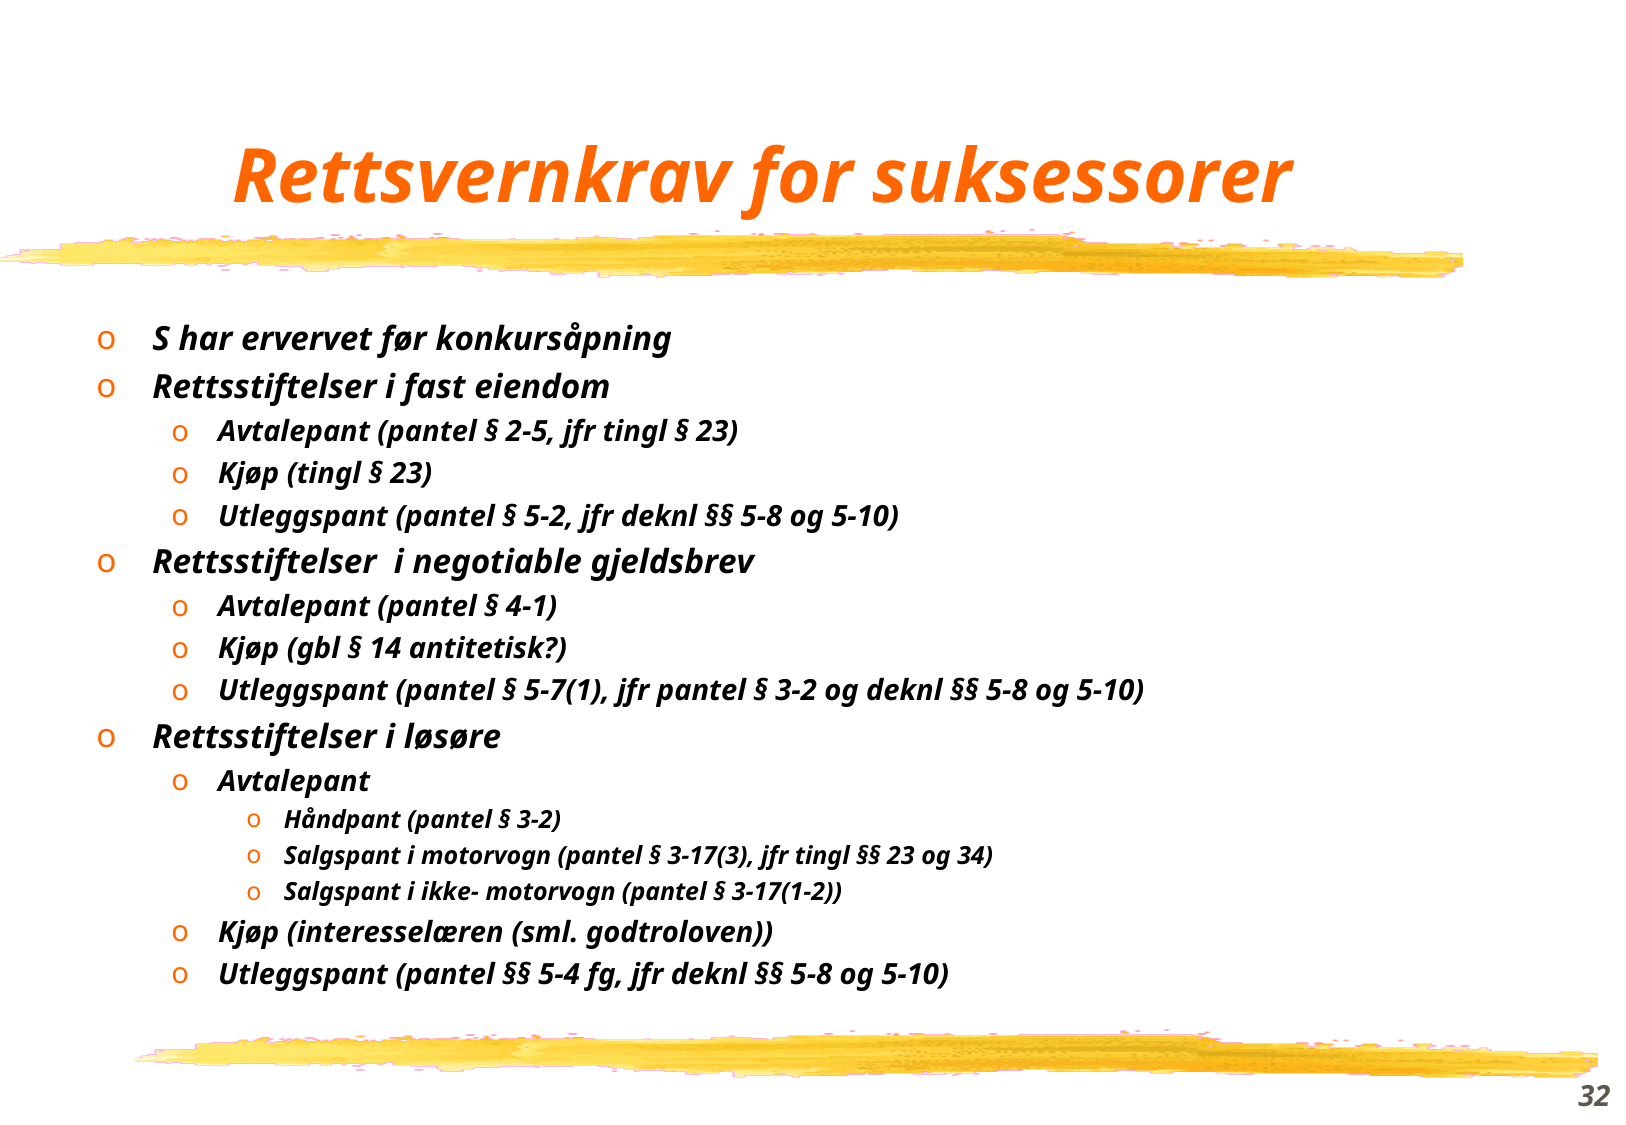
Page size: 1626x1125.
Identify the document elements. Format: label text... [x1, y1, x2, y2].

picture [0, 224, 1463, 288]
list S har ervervet før konkursåpning Rettsstiftelser i fast eiendom Avtalepant (pantel § 2-5, jfr tingl § 23) Kjøp (tingl § 23) Utleggspant (pantel § 5-2, jfr deknl §§ 5-8 og 5-10) Rettsstiftelser i negotiable gjeldsbrev Avtalepant (pantel § 4-1) Kjøp (gbl § 14 antitetisk?) Utleggspant (pantel § 5-7(1), jfr pantel § 3-2 og deknl §§ 5-8 og 5-10) Rettsstiftelser i løsøre Avtalepant Håndpant (pantel § 3-2) Salgspant i motorvogn (pantel § 3-17(3), jfr tingl §§ 23 og 34) Salgspant i ikke- motorvogn (pantel § 3-17(1-2)) Kjøp (interesselæren (sml. godtroloven)) Utleggspant (pantel §§ 5-4 fg, jfr deknl §§ 5-8 og 5-10) [81, 309, 1535, 1001]
title Rettsvernkrav for suksessorer [72, 37, 1454, 225]
picture [135, 1024, 1598, 1088]
text_box <number> [1516, 1050, 1626, 1125]
